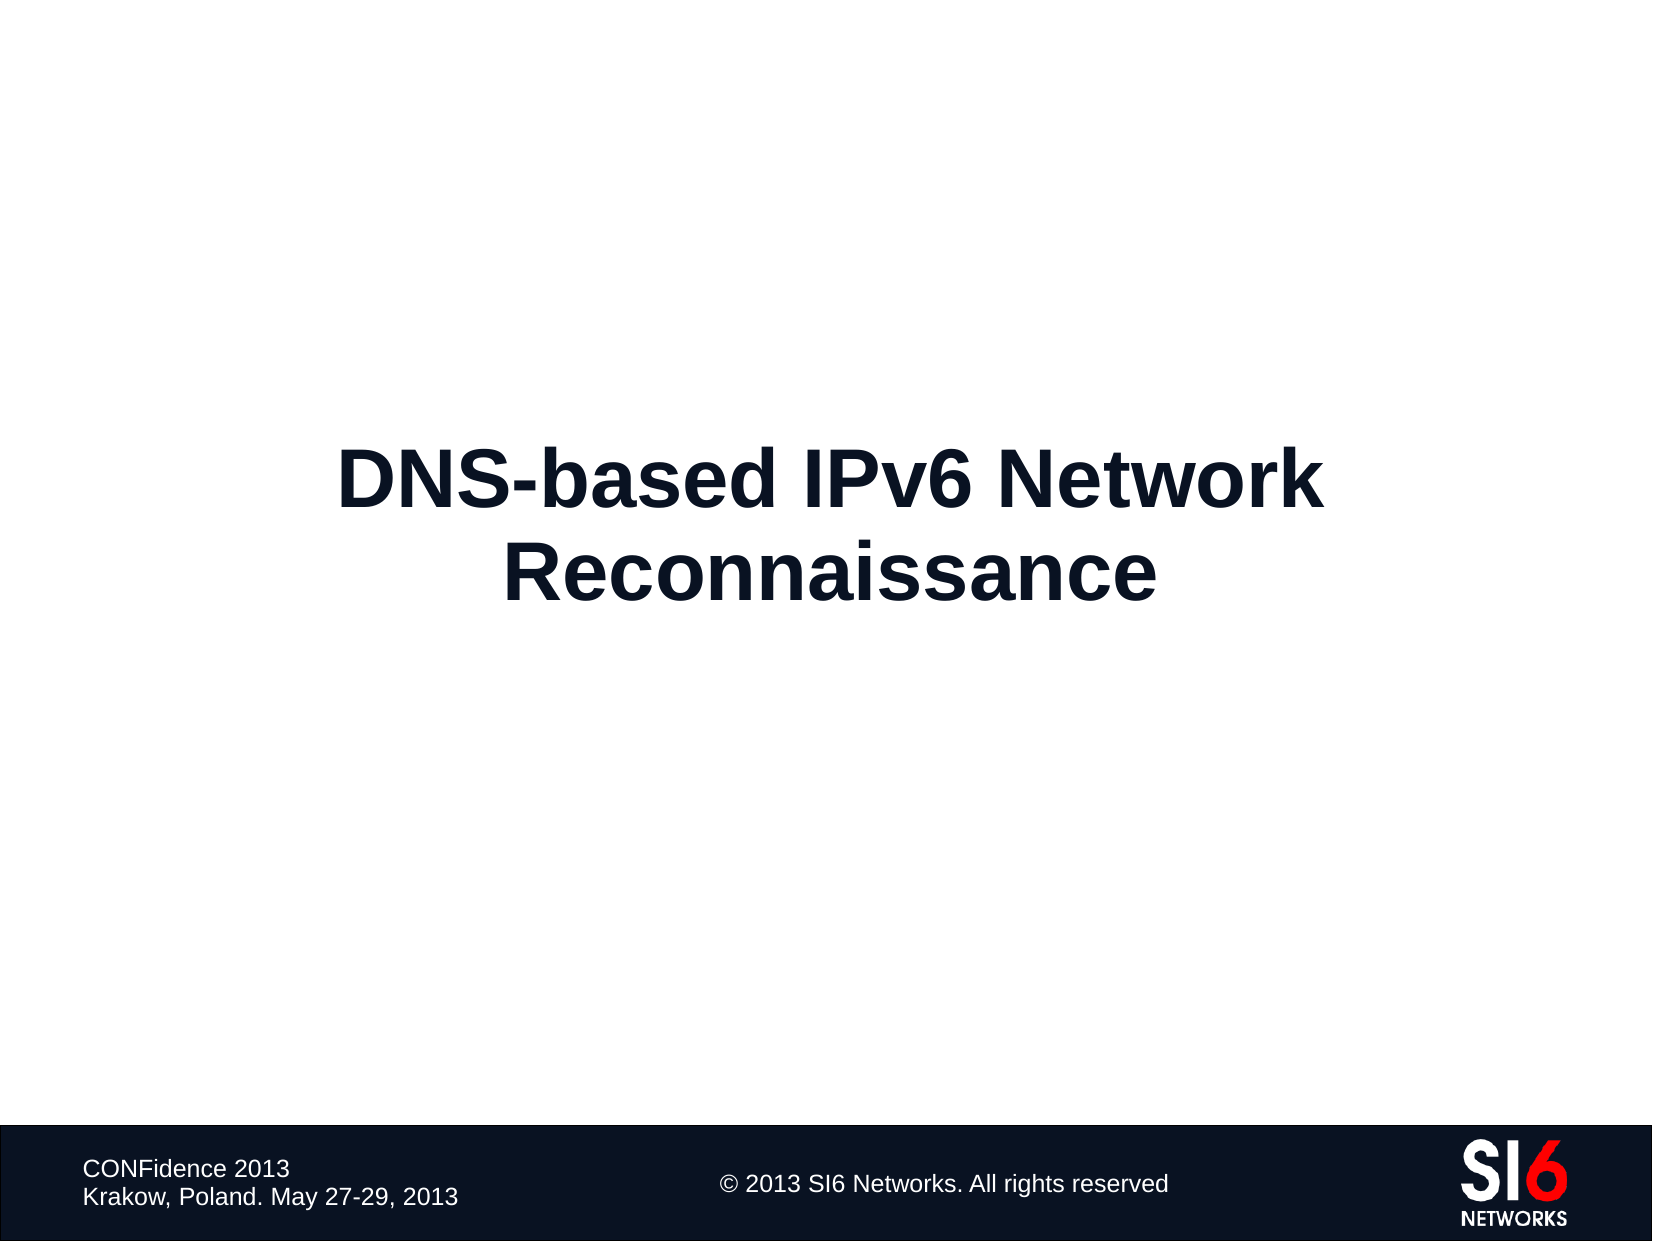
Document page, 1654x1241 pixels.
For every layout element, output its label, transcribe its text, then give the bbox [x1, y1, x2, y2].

picture [1461, 1139, 1567, 1226]
title DNS-based IPv6 Network Reconnaissance [86, 431, 1576, 712]
